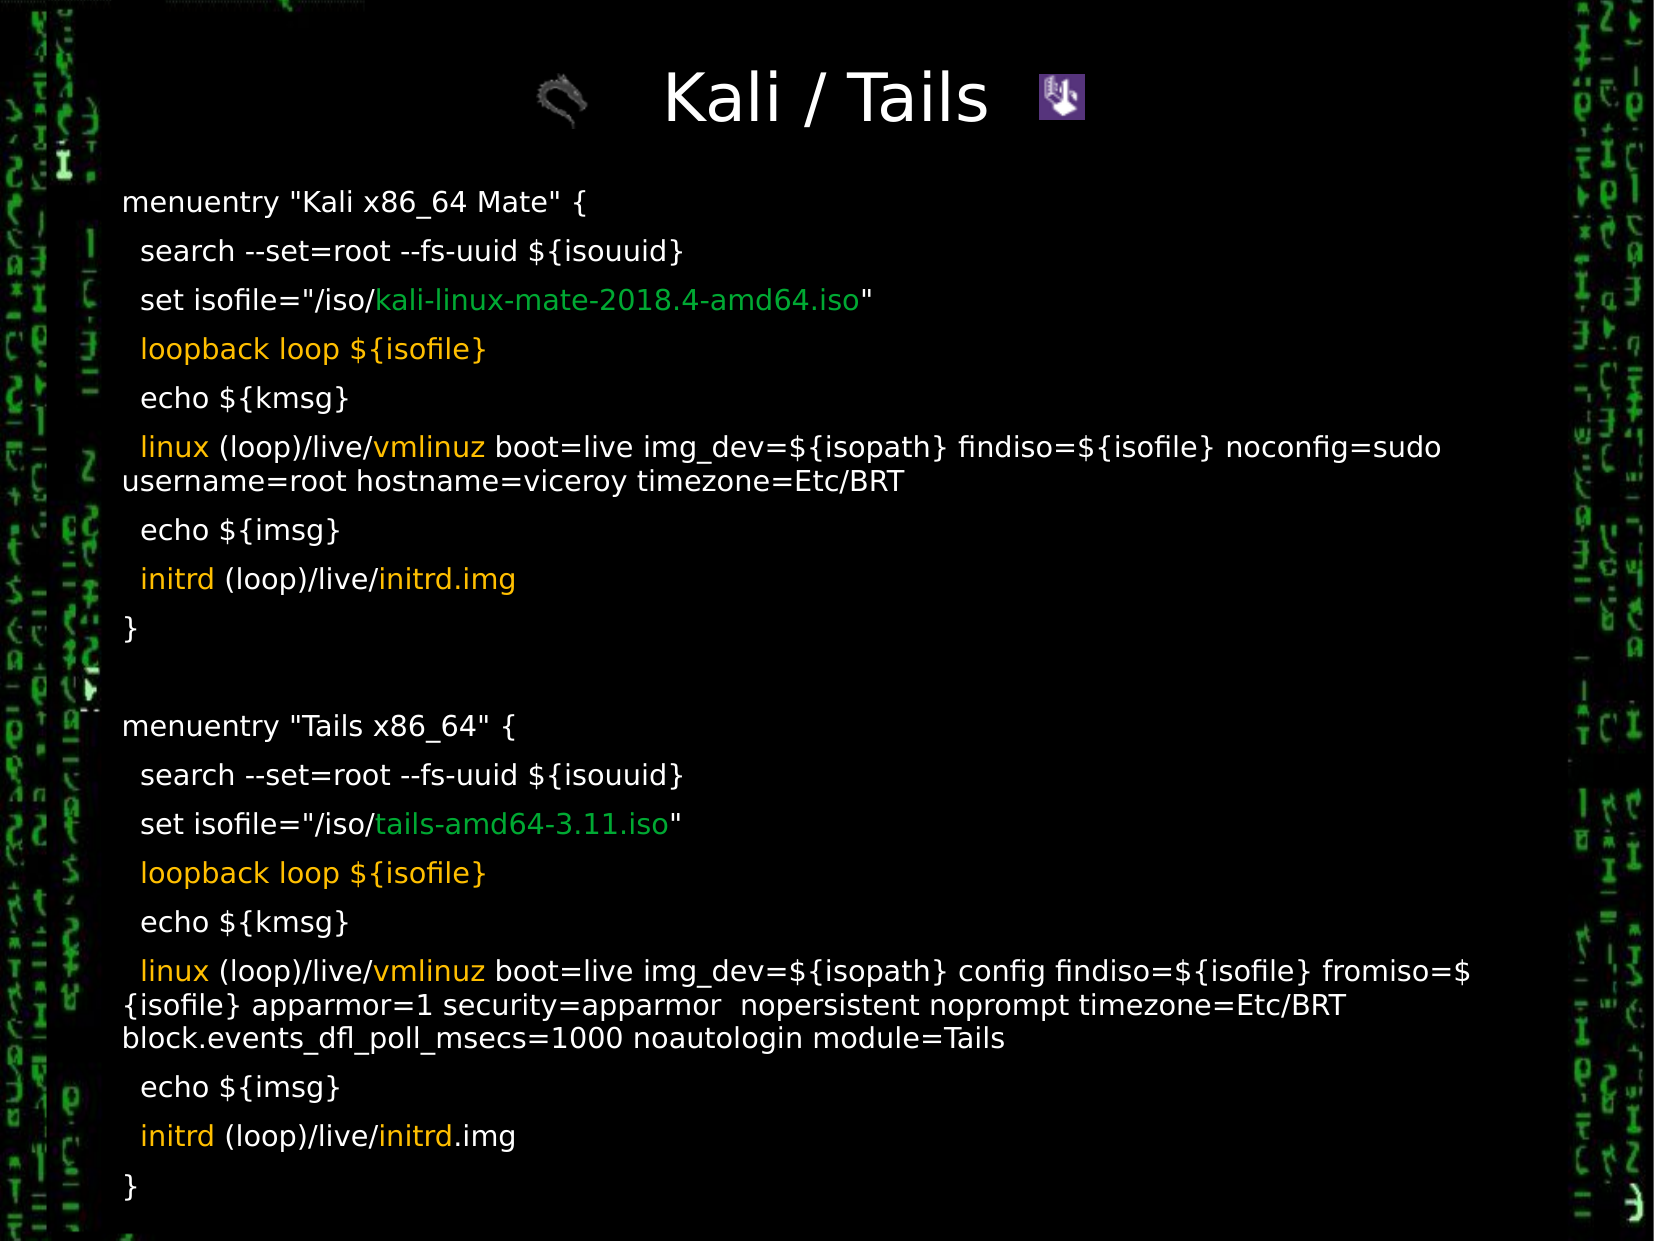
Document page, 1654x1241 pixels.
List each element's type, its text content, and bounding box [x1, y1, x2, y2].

list menuentry "Kali x86_64 Mate" { search --set=root --fs-uuid ${isouuid} set isofile="/iso/kali-linux-mate-2018.4-amd64.iso" loopback loop ${isofile} echo ${kmsg} linux (loop)/live/vmlinuz boot=live img_dev=${isopath} findiso=${isofile} noconfig=sudo username=root hostname=viceroy timezone=Etc/BRT echo ${imsg} initrd (loop)/live/initrd.img } menuentry "Tails x86_64" { search --set=root --fs-uuid ${isouuid} set isofile="/iso/tails-amd64-3.11.iso" loopback loop ${isofile} echo ${kmsg} linux (loop)/live/vmlinuz boot=live img_dev=${isopath} config findiso=${isofile} fromiso=${isofile} apparmor=1 security=apparmor nopersistent noprompt timezone=Etc/BRT block.events_dfl_poll_msecs=1000 noautologin module=Tails echo ${imsg} initrd (loop)/live/initrd.img } [84, 185, 1570, 1221]
picture [0, 0, 1654, 1241]
title Kali / Tails [82, 49, 1571, 147]
